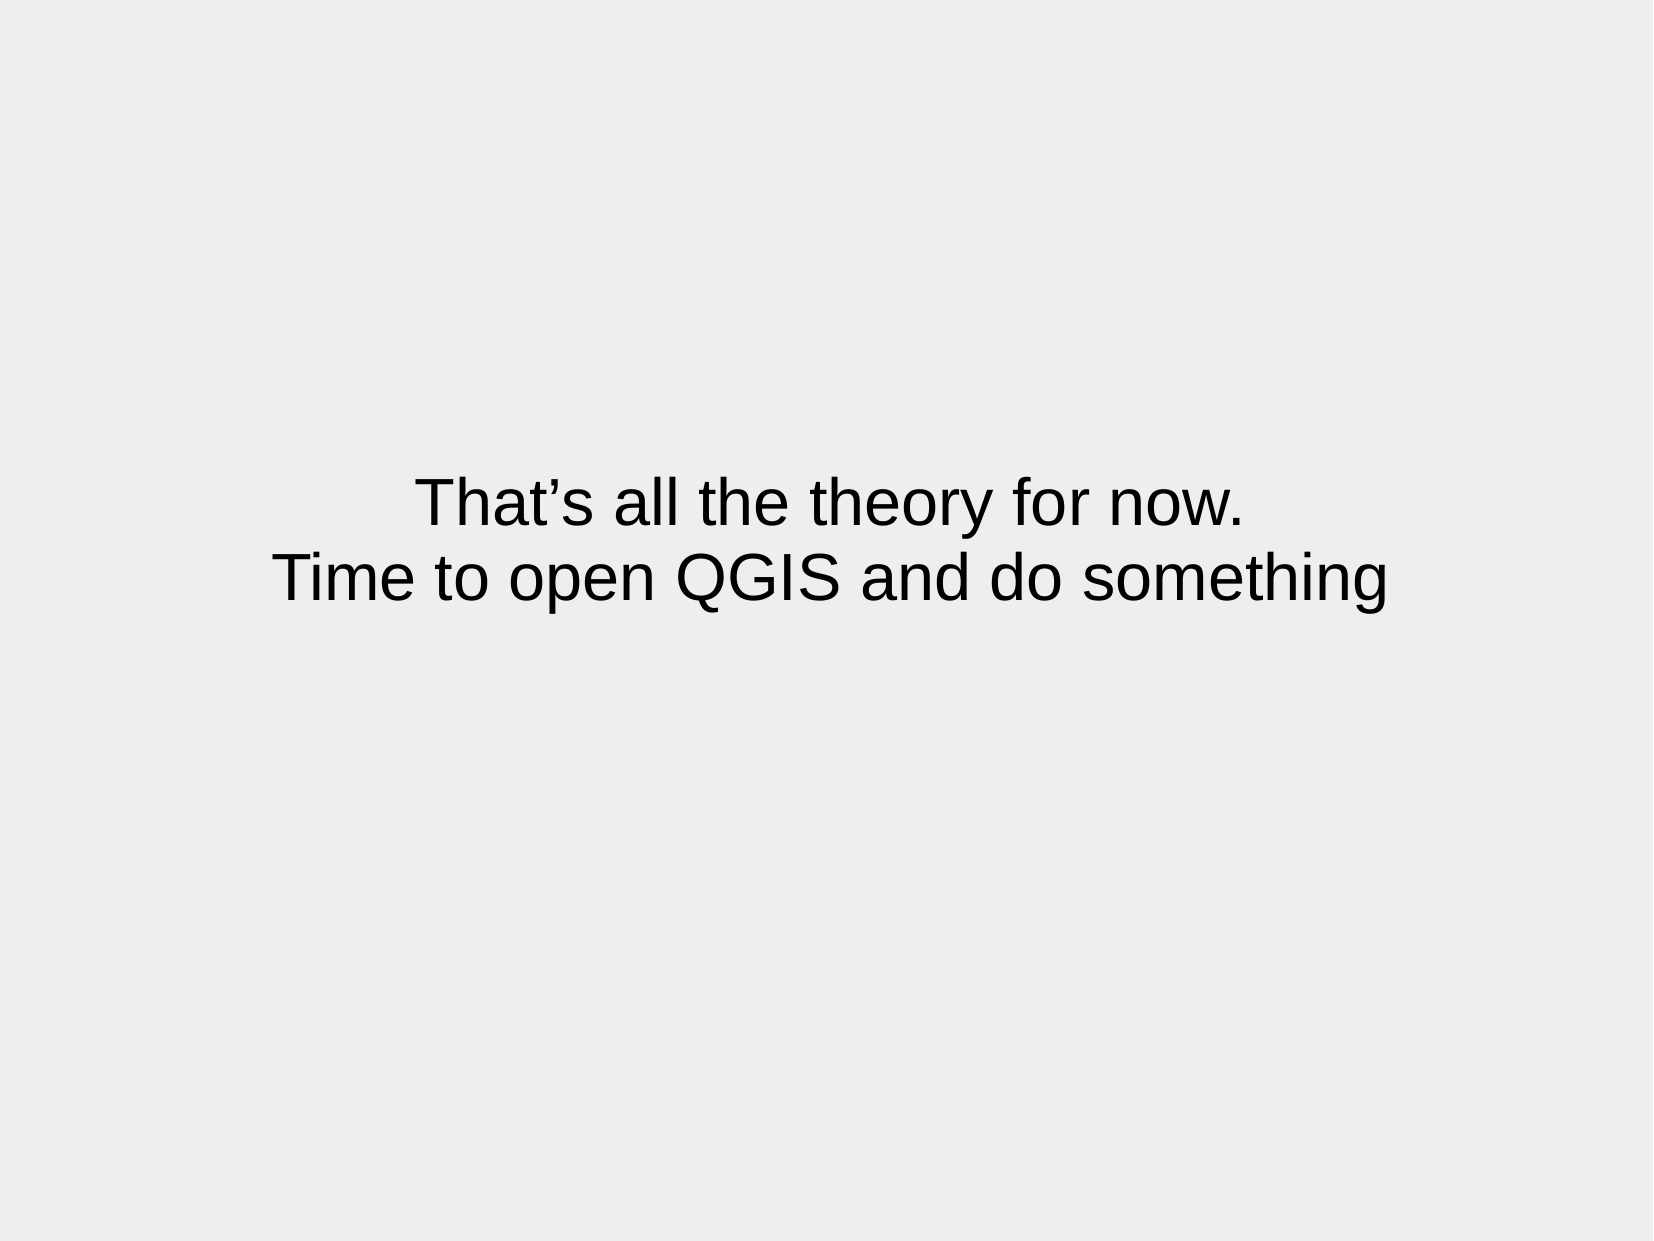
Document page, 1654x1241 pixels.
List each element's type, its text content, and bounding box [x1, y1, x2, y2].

subtitle That’s all the theory for now. Time to open QGIS and do something [86, 60, 1575, 1021]
